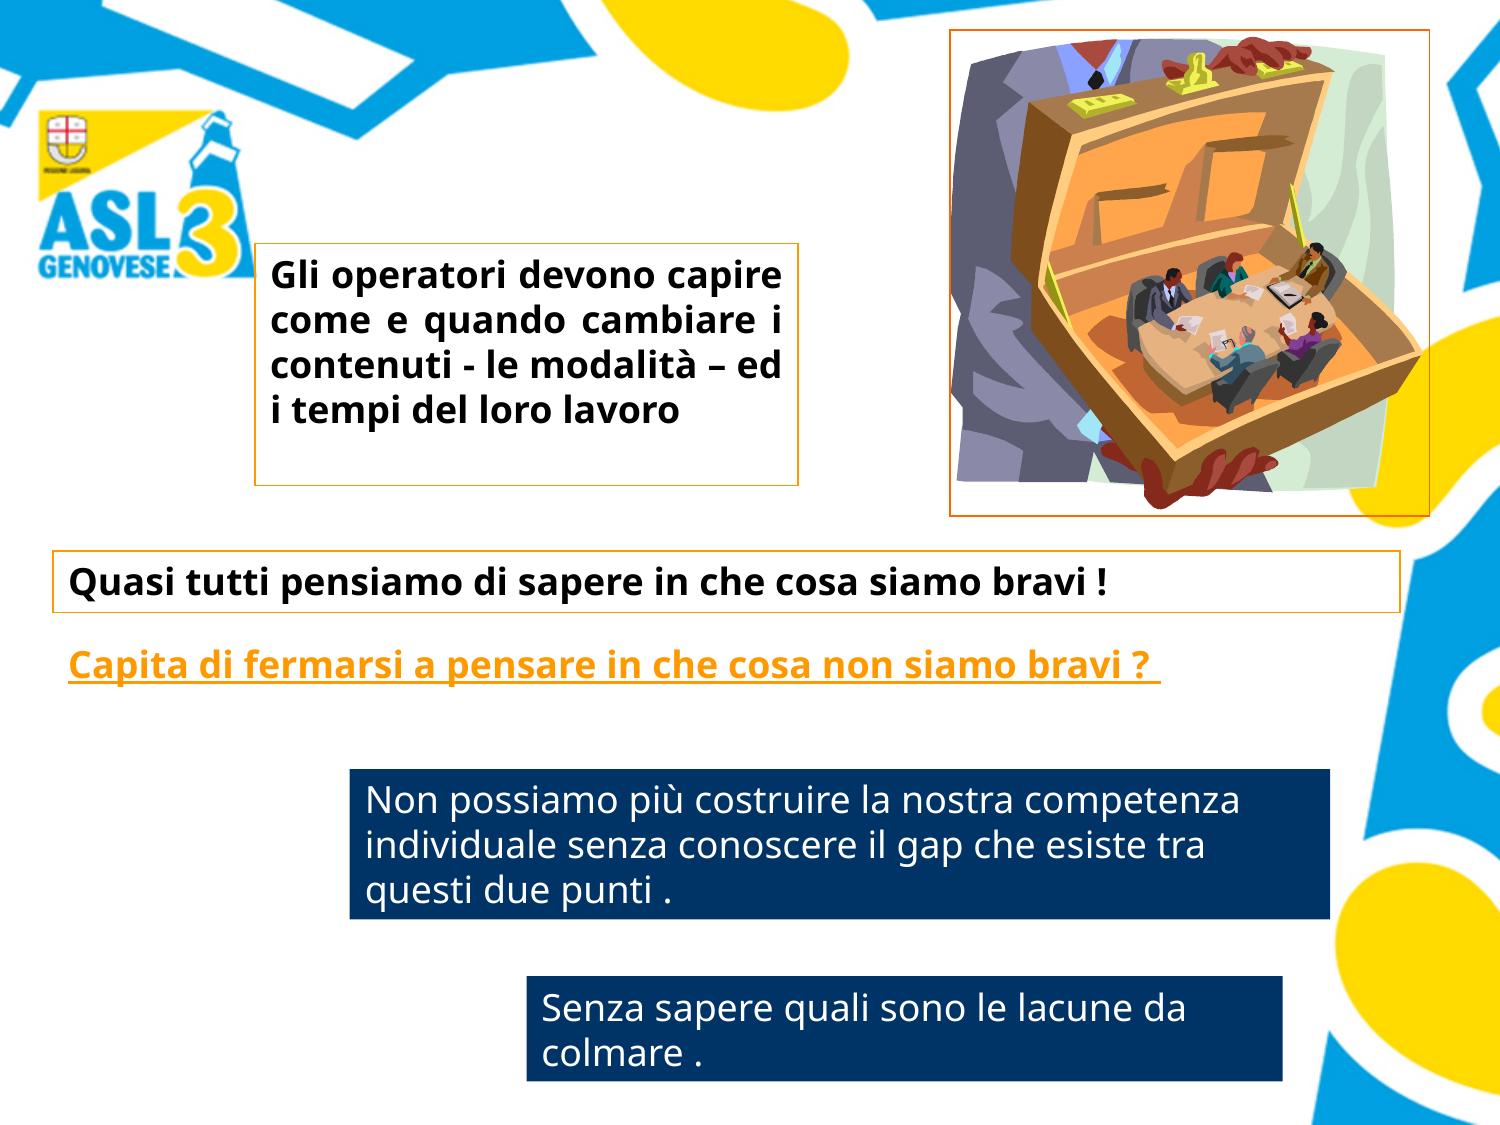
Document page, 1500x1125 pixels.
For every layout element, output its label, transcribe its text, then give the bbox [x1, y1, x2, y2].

text_box Non possiamo più costruire la nostra competenza individuale senza conoscere il gap che esiste tra questi due punti . [349, 769, 1331, 920]
text_box Senza sapere quali sono le lacune da colmare . [526, 976, 1283, 1082]
text_box Gli operatori devono capire come e quando cambiare i contenuti - le modalità – ed i tempi del loro lavoro [254, 243, 799, 486]
text_box Capita di fermarsi a pensare in che cosa non siamo bravi ? [53, 633, 1424, 694]
text_box Quasi tutti pensiamo di sapere in che cosa siamo bravi ! [53, 550, 1400, 613]
picture [950, 31, 1429, 516]
